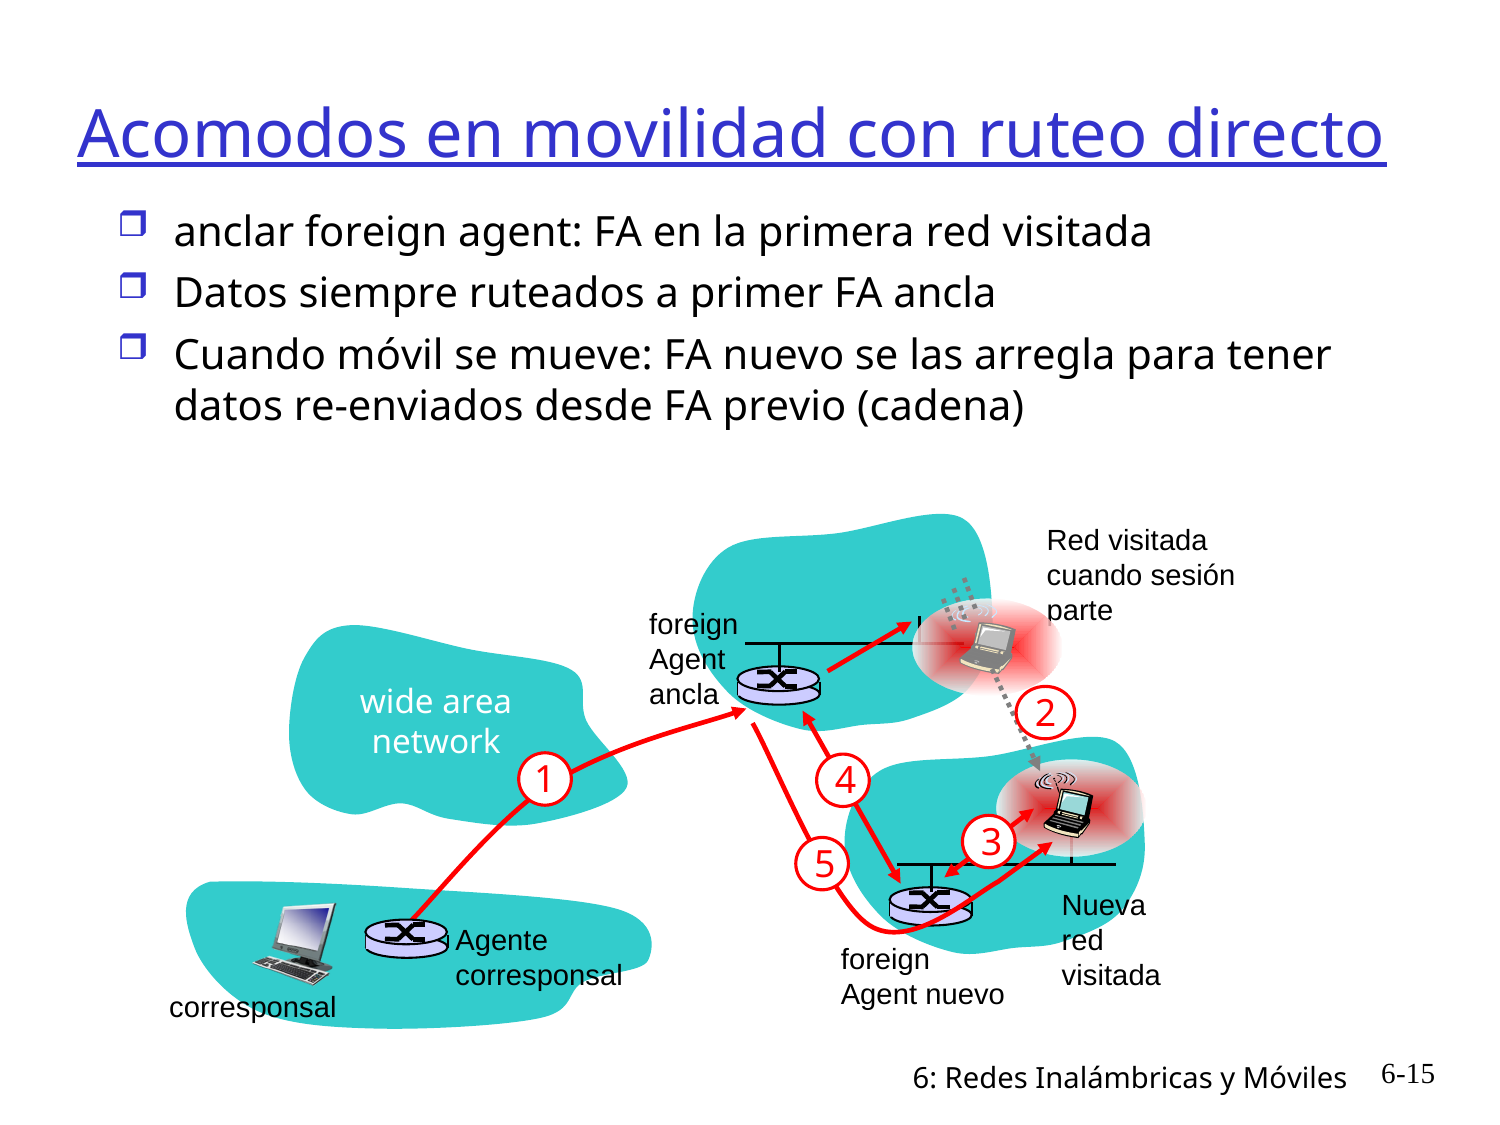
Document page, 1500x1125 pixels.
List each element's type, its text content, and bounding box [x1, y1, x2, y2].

chart [1034, 771, 1094, 839]
text_box [289, 625, 610, 826]
text_box 1 [519, 747, 571, 809]
text_box [504, 756, 628, 826]
text_box [795, 851, 799, 877]
text_box [695, 513, 1063, 732]
text_box [845, 736, 1147, 932]
title Acomodos en movilidad con ruteo directo [62, 37, 1473, 225]
text_box foreign Agent ancla [634, 597, 797, 718]
text_box Nueva red visitada [1046, 878, 1197, 999]
picture [231, 899, 338, 992]
list anclar foreign agent: FA en la primera red visitada Datos siempre ruteados a primer FA ancla Cuando móvil se mueve: FA nuevo se las arregla para tener datos re-enviados desde FA previo (cadena) [102, 197, 1378, 468]
text_box wide area network [317, 672, 556, 768]
text_box [185, 881, 629, 1029]
text_box 3 [966, 810, 1018, 871]
text_box 2 [1019, 681, 1072, 742]
text_box corresponsal [154, 980, 426, 1032]
text_box 4 [820, 748, 872, 810]
text_box [816, 767, 820, 794]
text_box Agente corresponsal [440, 913, 705, 1000]
text_box 5 [799, 832, 851, 893]
text_box Red visitada cuando sesión parte [1031, 514, 1303, 635]
text_box foreign Agent nuevo [826, 932, 1084, 1019]
